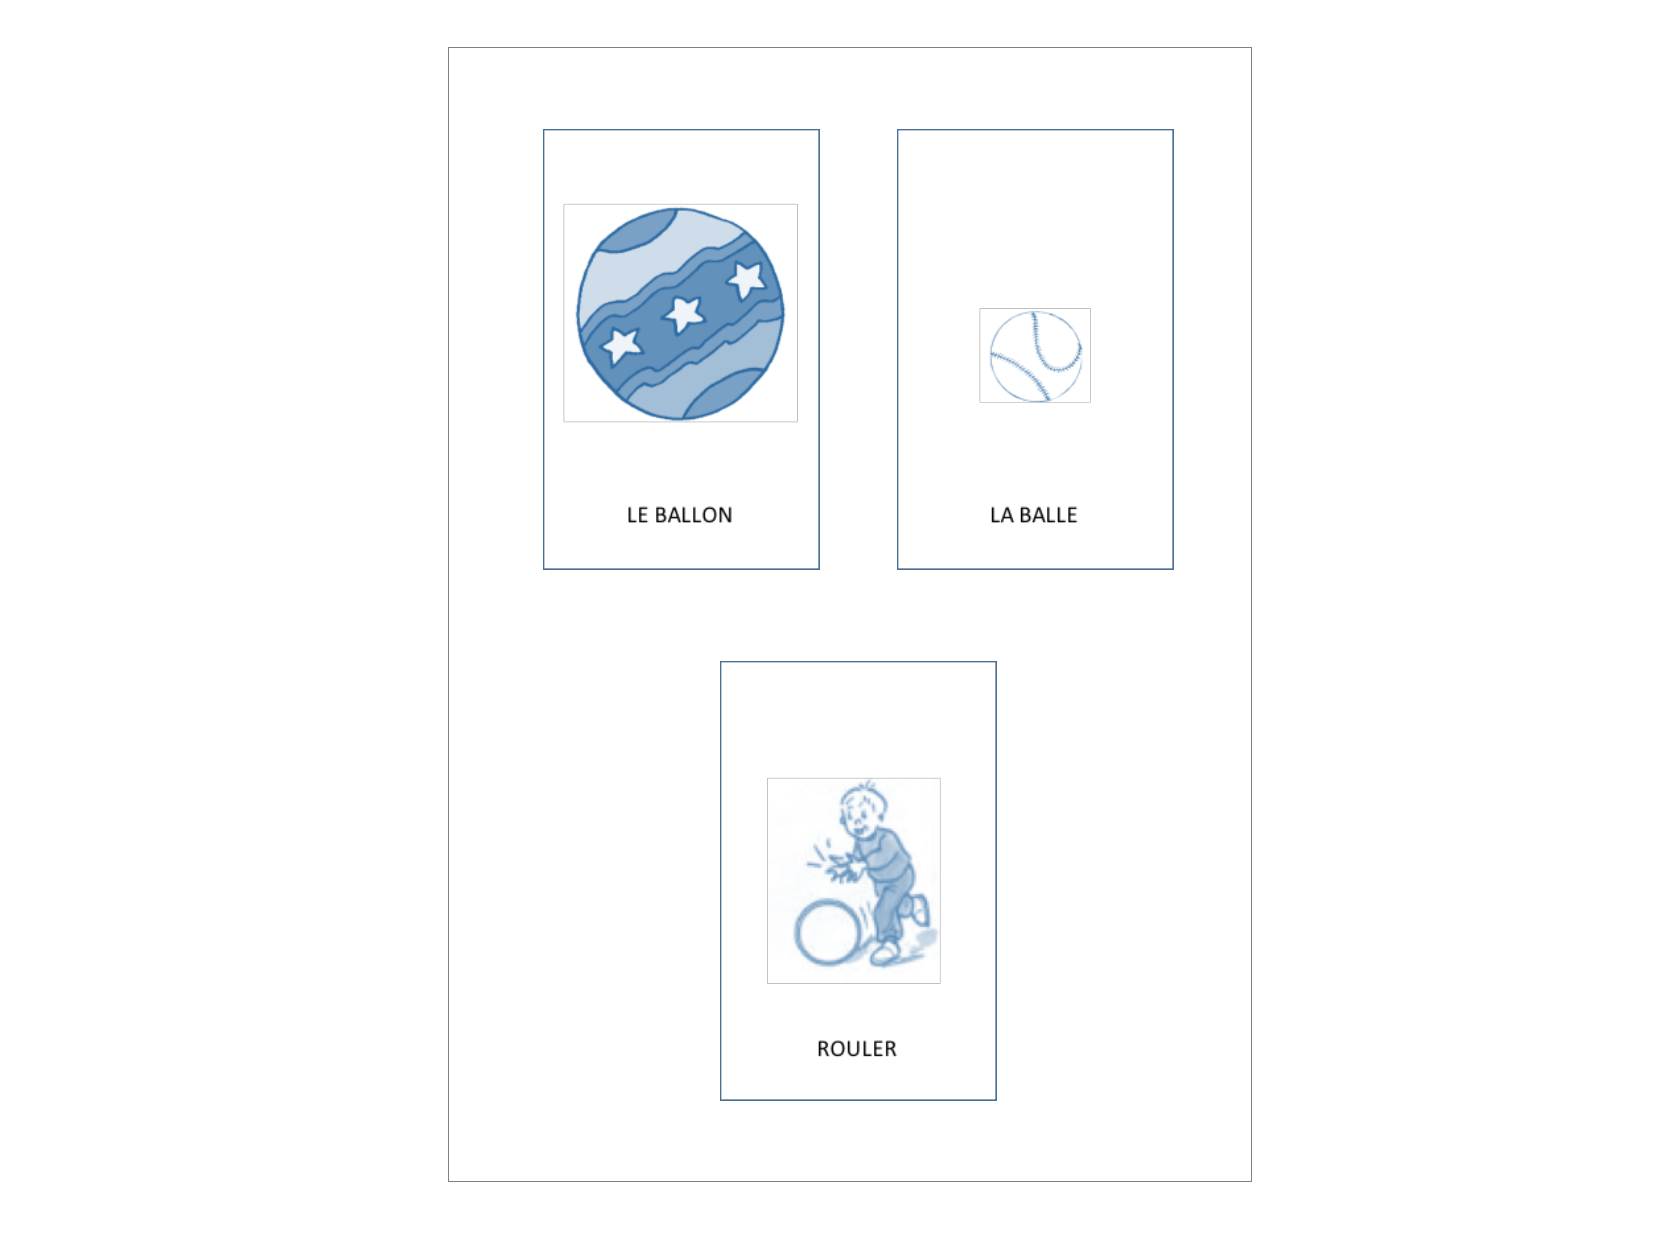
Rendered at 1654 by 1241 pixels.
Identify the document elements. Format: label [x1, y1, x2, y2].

picture [543, 129, 820, 570]
text_box [448, 47, 1252, 1182]
picture [720, 661, 997, 1101]
picture [897, 129, 1174, 570]
